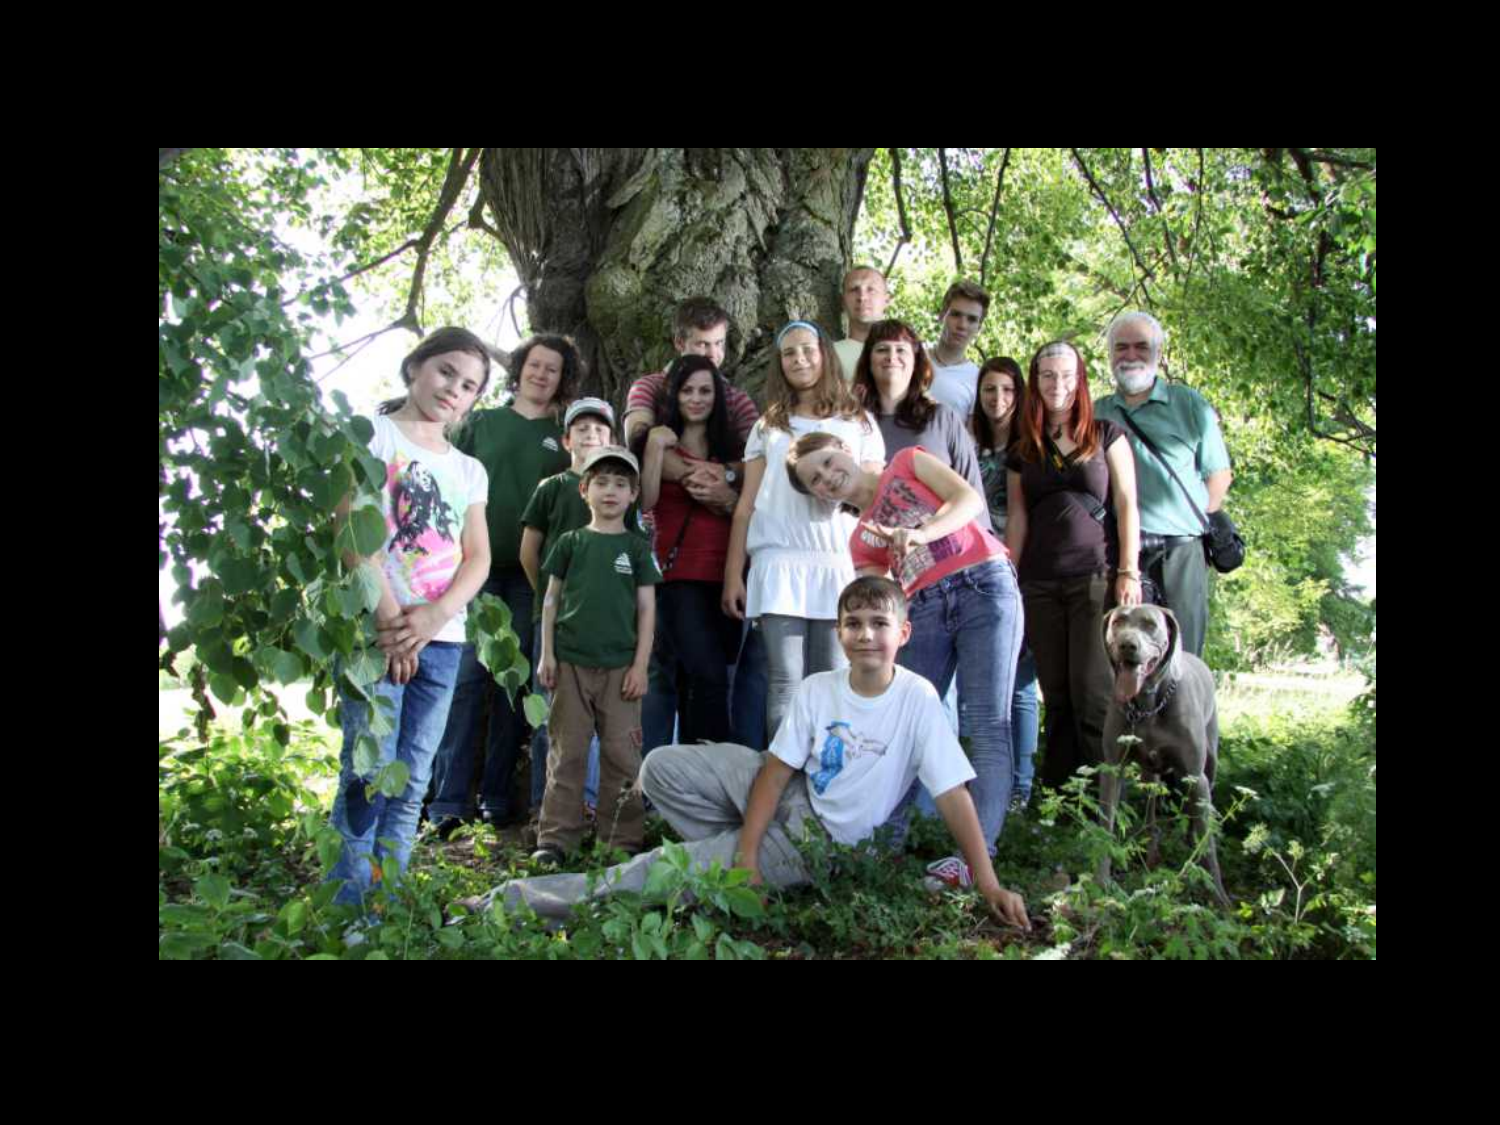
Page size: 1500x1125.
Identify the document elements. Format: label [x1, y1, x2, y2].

picture [159, 148, 1376, 960]
